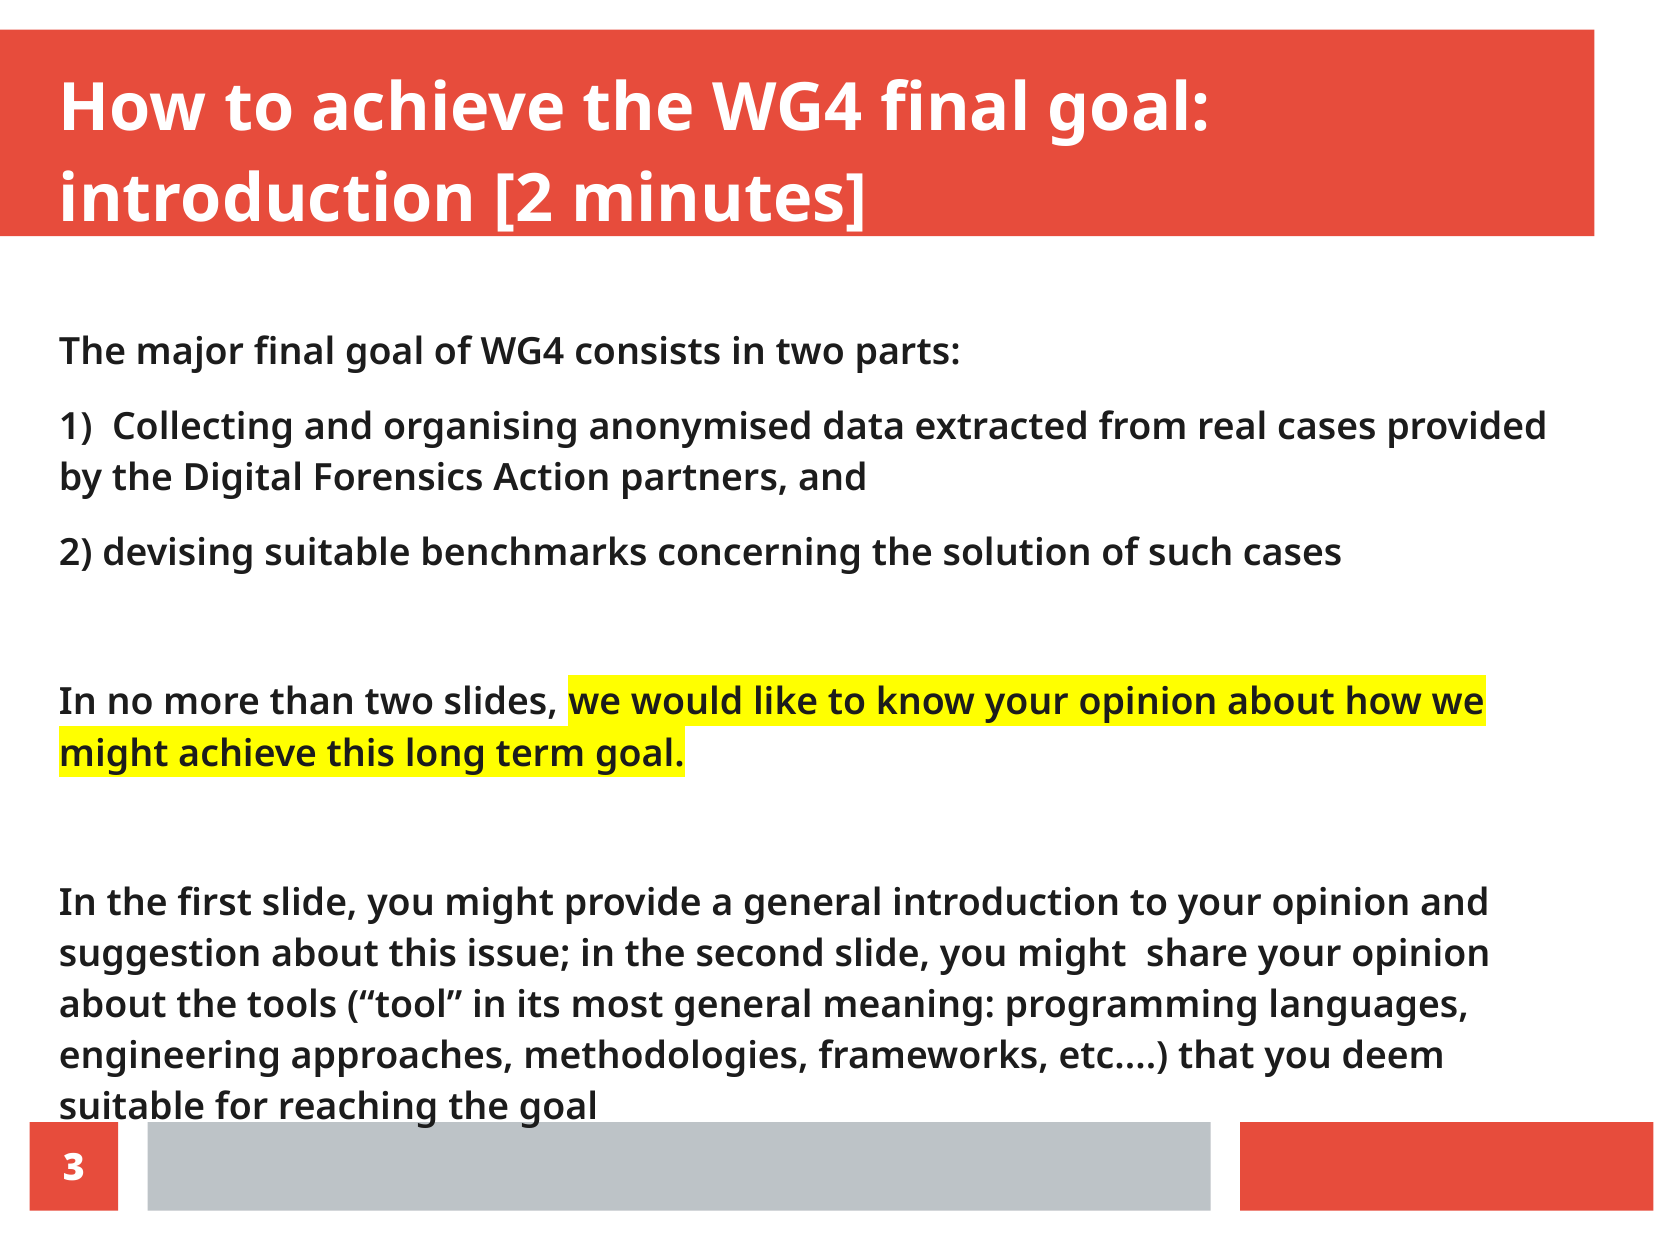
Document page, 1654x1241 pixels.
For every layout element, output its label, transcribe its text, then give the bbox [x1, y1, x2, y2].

list The major final goal of WG4 consists in two parts: 1) Collecting and organising anonymised data extracted from real cases provided by the Digital Forensics Action partners, and 2) devising suitable benchmarks concerning the solution of such cases In no more than two slides, we would like to know your opinion about how we might achieve this long term goal. In the first slide, you might provide a general introduction to your opinion and suggestion about this issue; in the second slide, you might share your opinion about the tools (“tool” in its most general meaning: programming languages, engineering approaches, methodologies, frameworks, etc....) that you deem suitable for reaching the goal [59, 324, 1565, 1241]
title How to achieve the WG4 final goal: introduction [2 minutes] [59, 59, 1595, 207]
